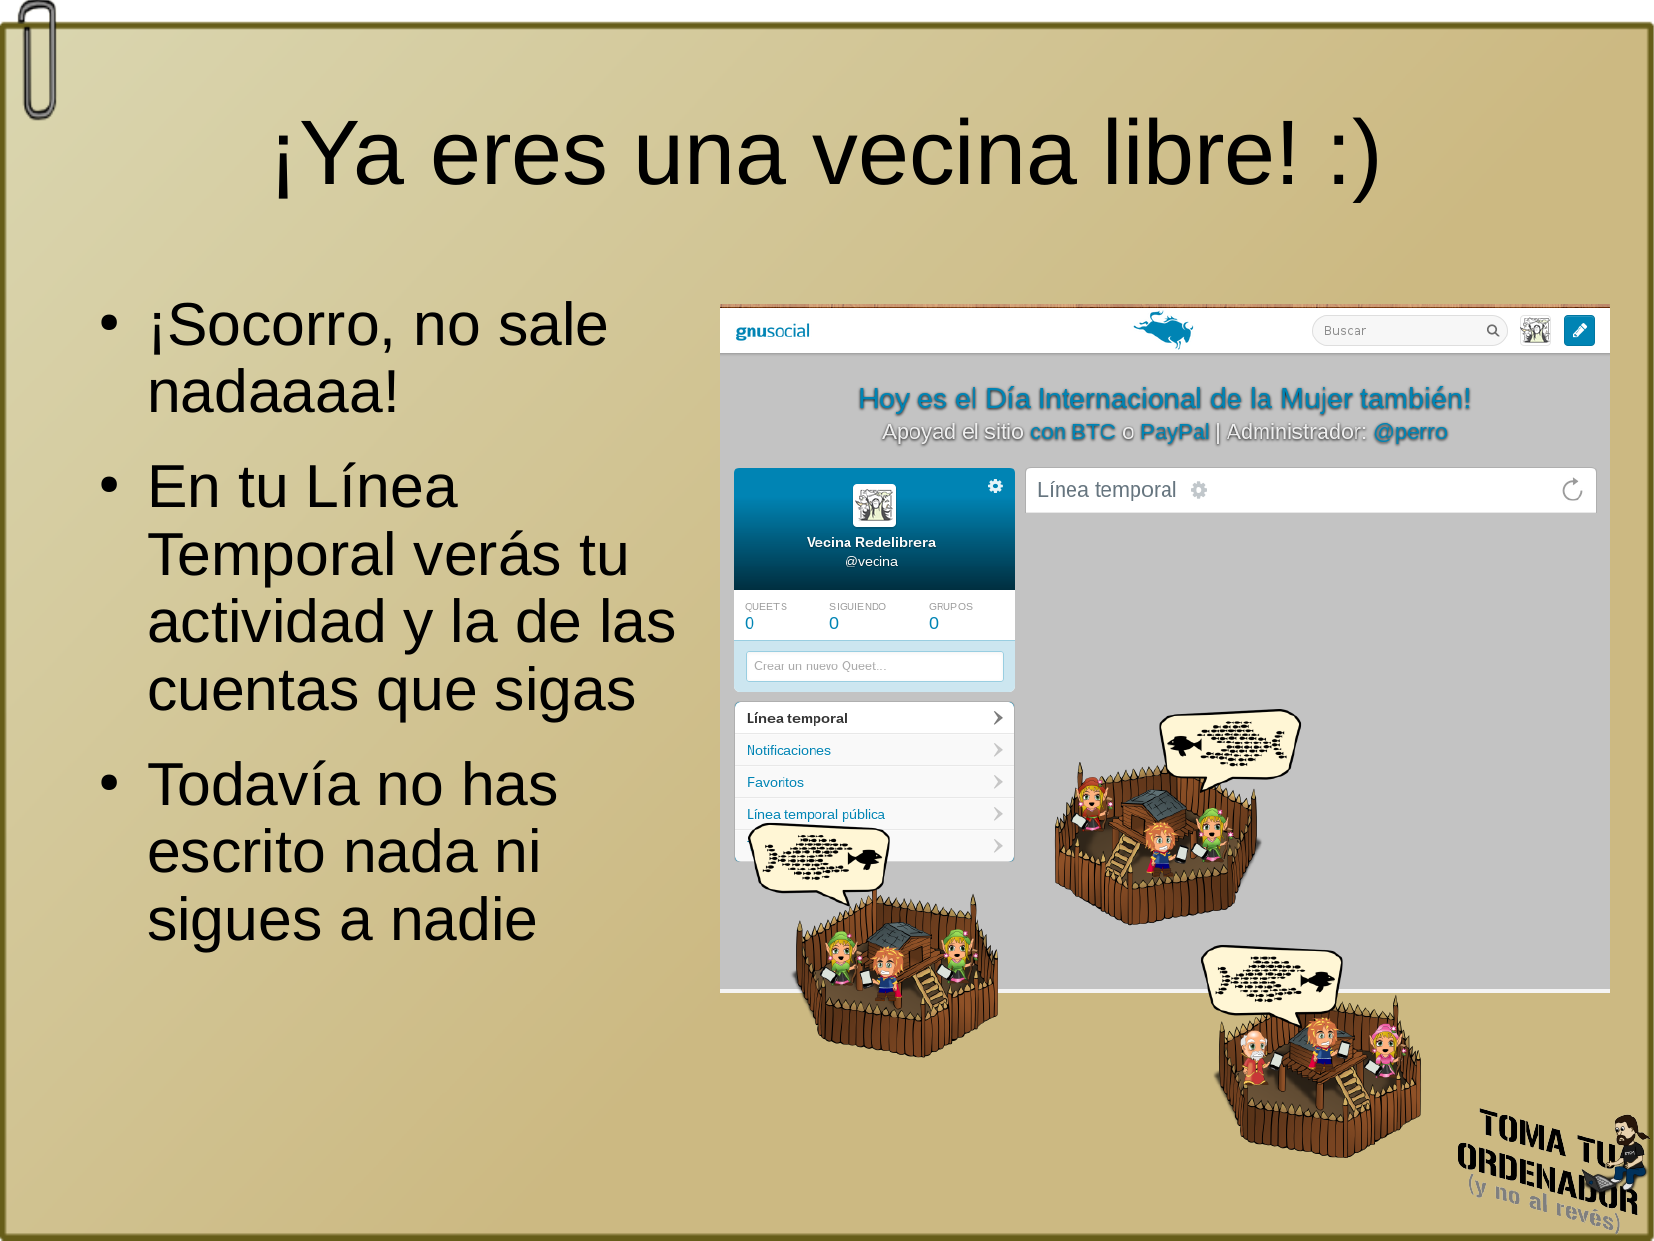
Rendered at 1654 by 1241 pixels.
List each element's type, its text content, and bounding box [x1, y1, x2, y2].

picture [0, 0, 1654, 1241]
title ¡Ya eres una vecina libre! :) [82, 49, 1571, 257]
list ¡Socorro, no sale nadaaaa! En tu Línea Temporal verás tu actividad y la de las cuentas que sigas Todavía no has escrito nada ni sigues a nadie [82, 290, 697, 1010]
